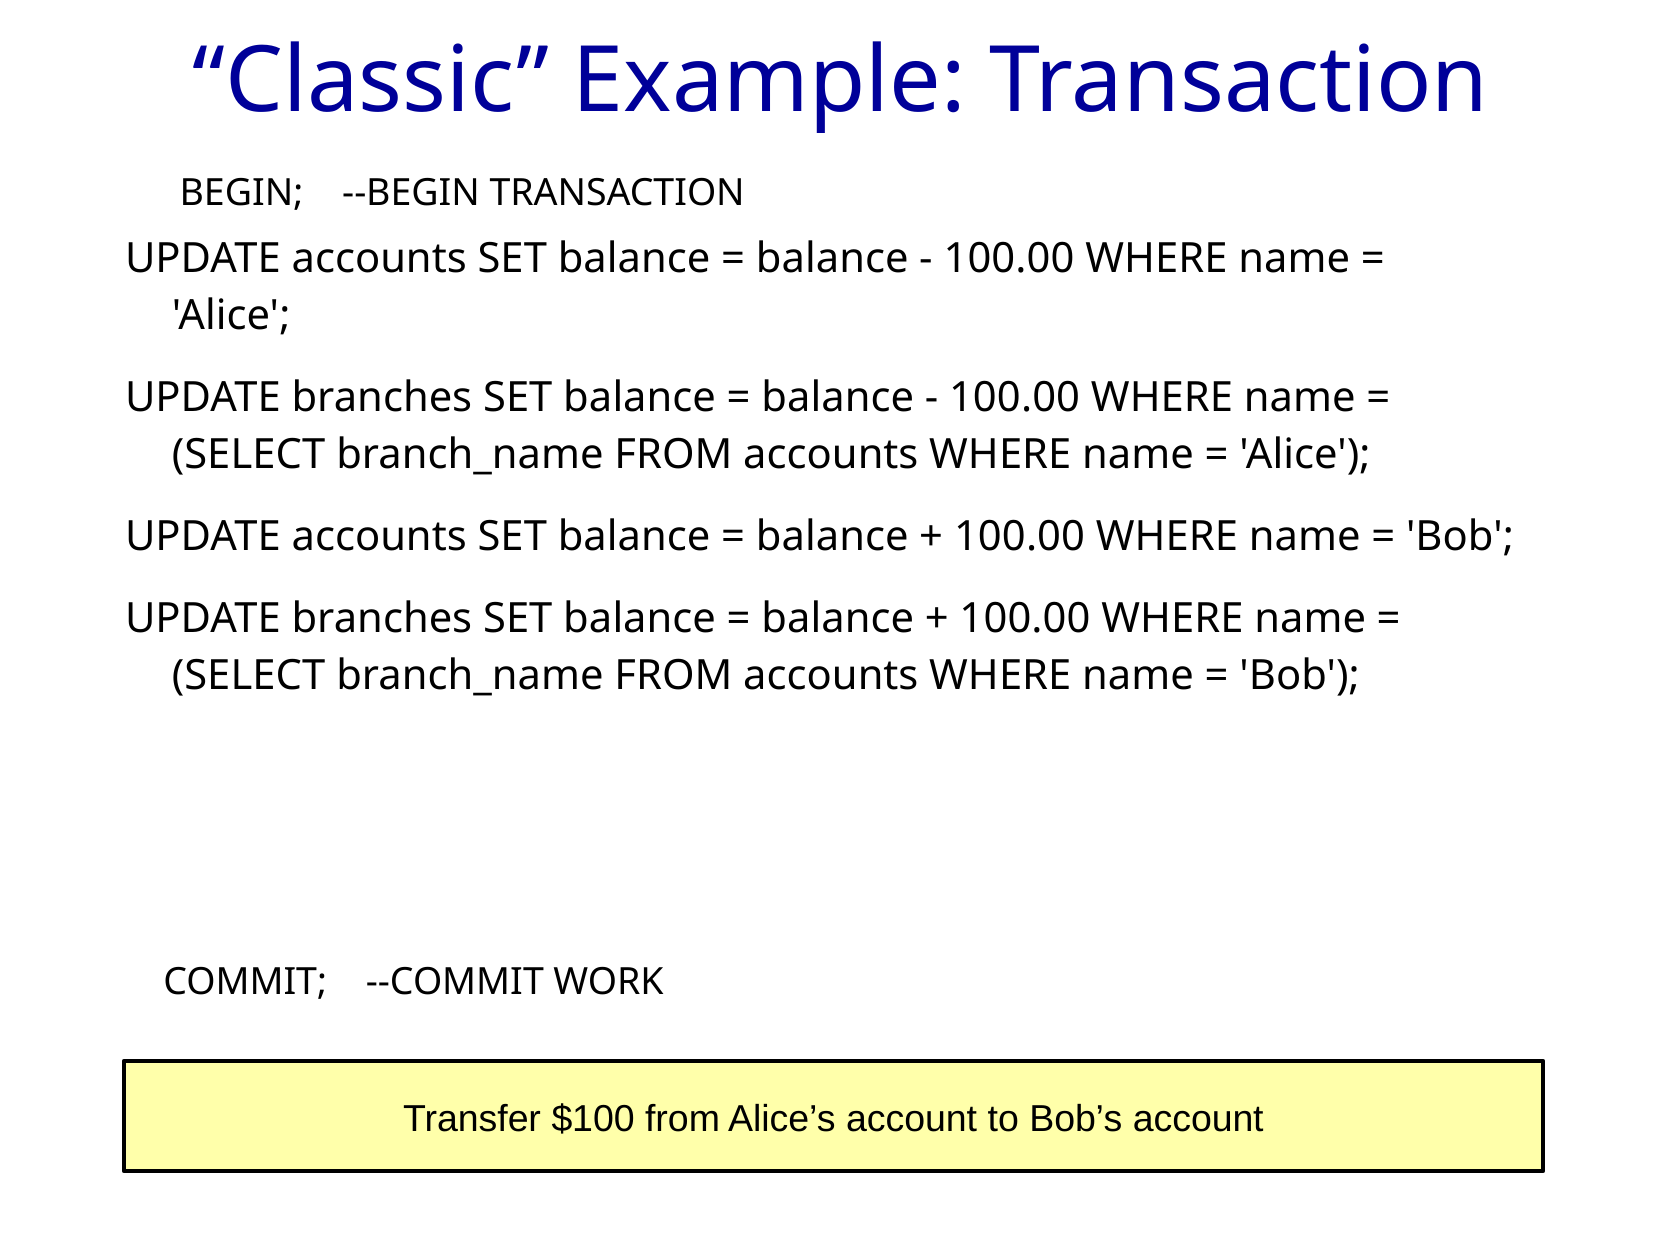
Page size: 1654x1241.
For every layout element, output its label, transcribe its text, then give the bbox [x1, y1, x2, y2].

text_box COMMIT; --COMMIT WORK [148, 949, 679, 1010]
text_box BEGIN; --BEGIN TRANSACTION [164, 160, 761, 221]
title “Classic” Example: Transaction [192, 0, 1599, 170]
text_box Transfer $100 from Alice’s account to Bob’s account [124, 1060, 1544, 1172]
footer [114, 1166, 639, 1240]
text_box UPDATE accounts SET balance = balance - 100.00 WHERE name = 'Alice'; UPDATE branches SET balance = balance - 100.00 WHERE name = (SELECT branch_name FROM accounts WHERE name = 'Alice'); UPDATE accounts SET balance = balance + 100.00 WHERE name = 'Bob'; UPDATE branches SET balance = balance + 100.00 WHERE name = (SELECT branch_name FROM accounts WHERE name = 'Bob'); [110, 220, 1530, 1048]
